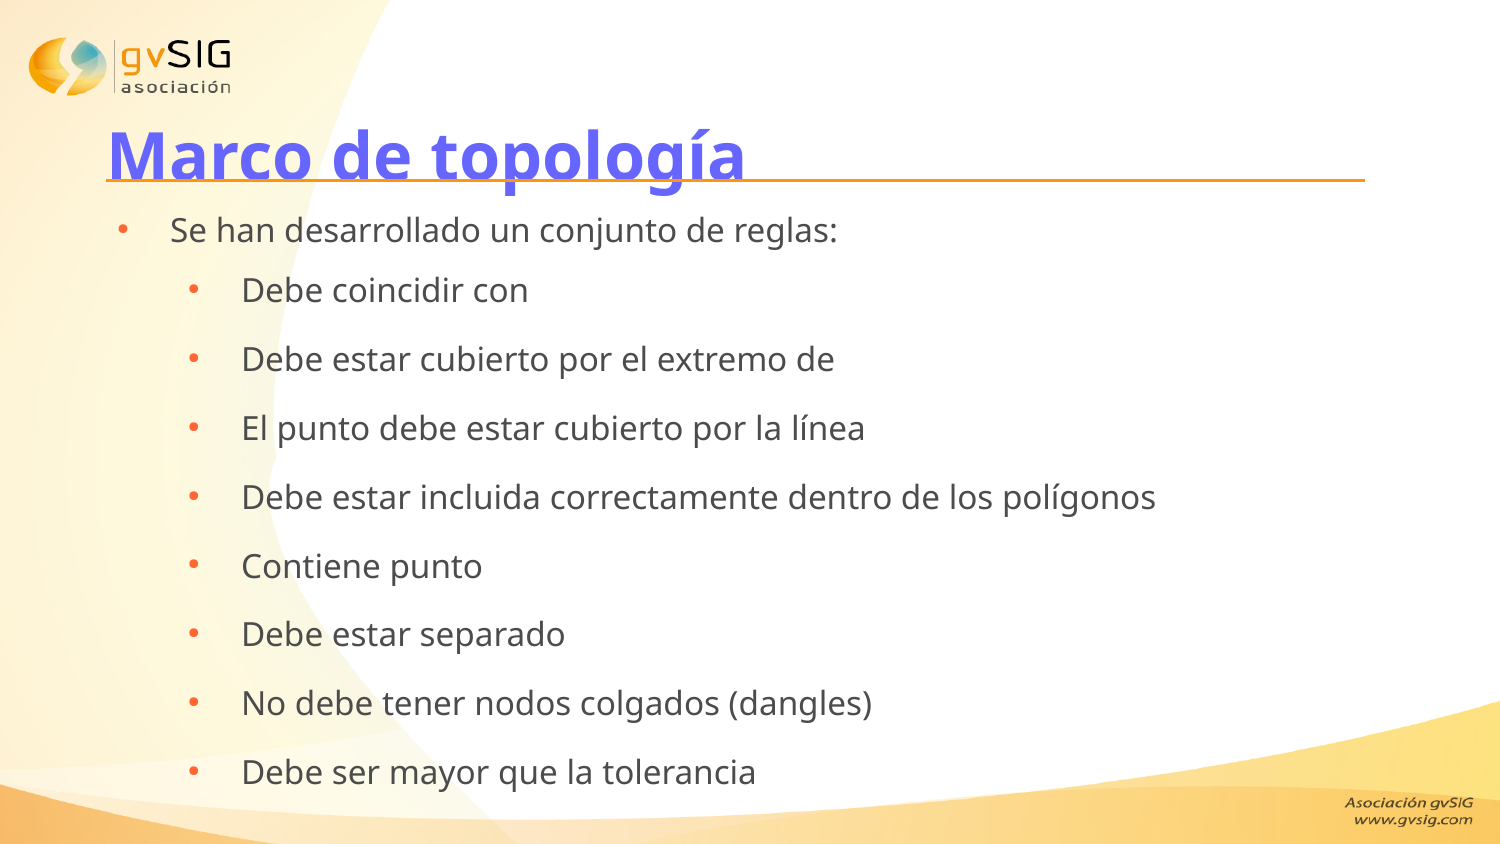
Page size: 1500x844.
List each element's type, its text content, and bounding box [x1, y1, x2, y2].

list Se han desarrollado un conjunto de reglas: Debe coincidir con Debe estar cubierto por el extremo de El punto debe estar cubierto por la línea Debe estar incluida correctamente dentro de los polígonos Contiene punto Debe estar separado No debe tener nodos colgados (dangles) Debe ser mayor que la tolerancia [99, 129, 1359, 770]
picture [0, 0, 1500, 844]
title Marco de topología [106, 115, 1457, 193]
